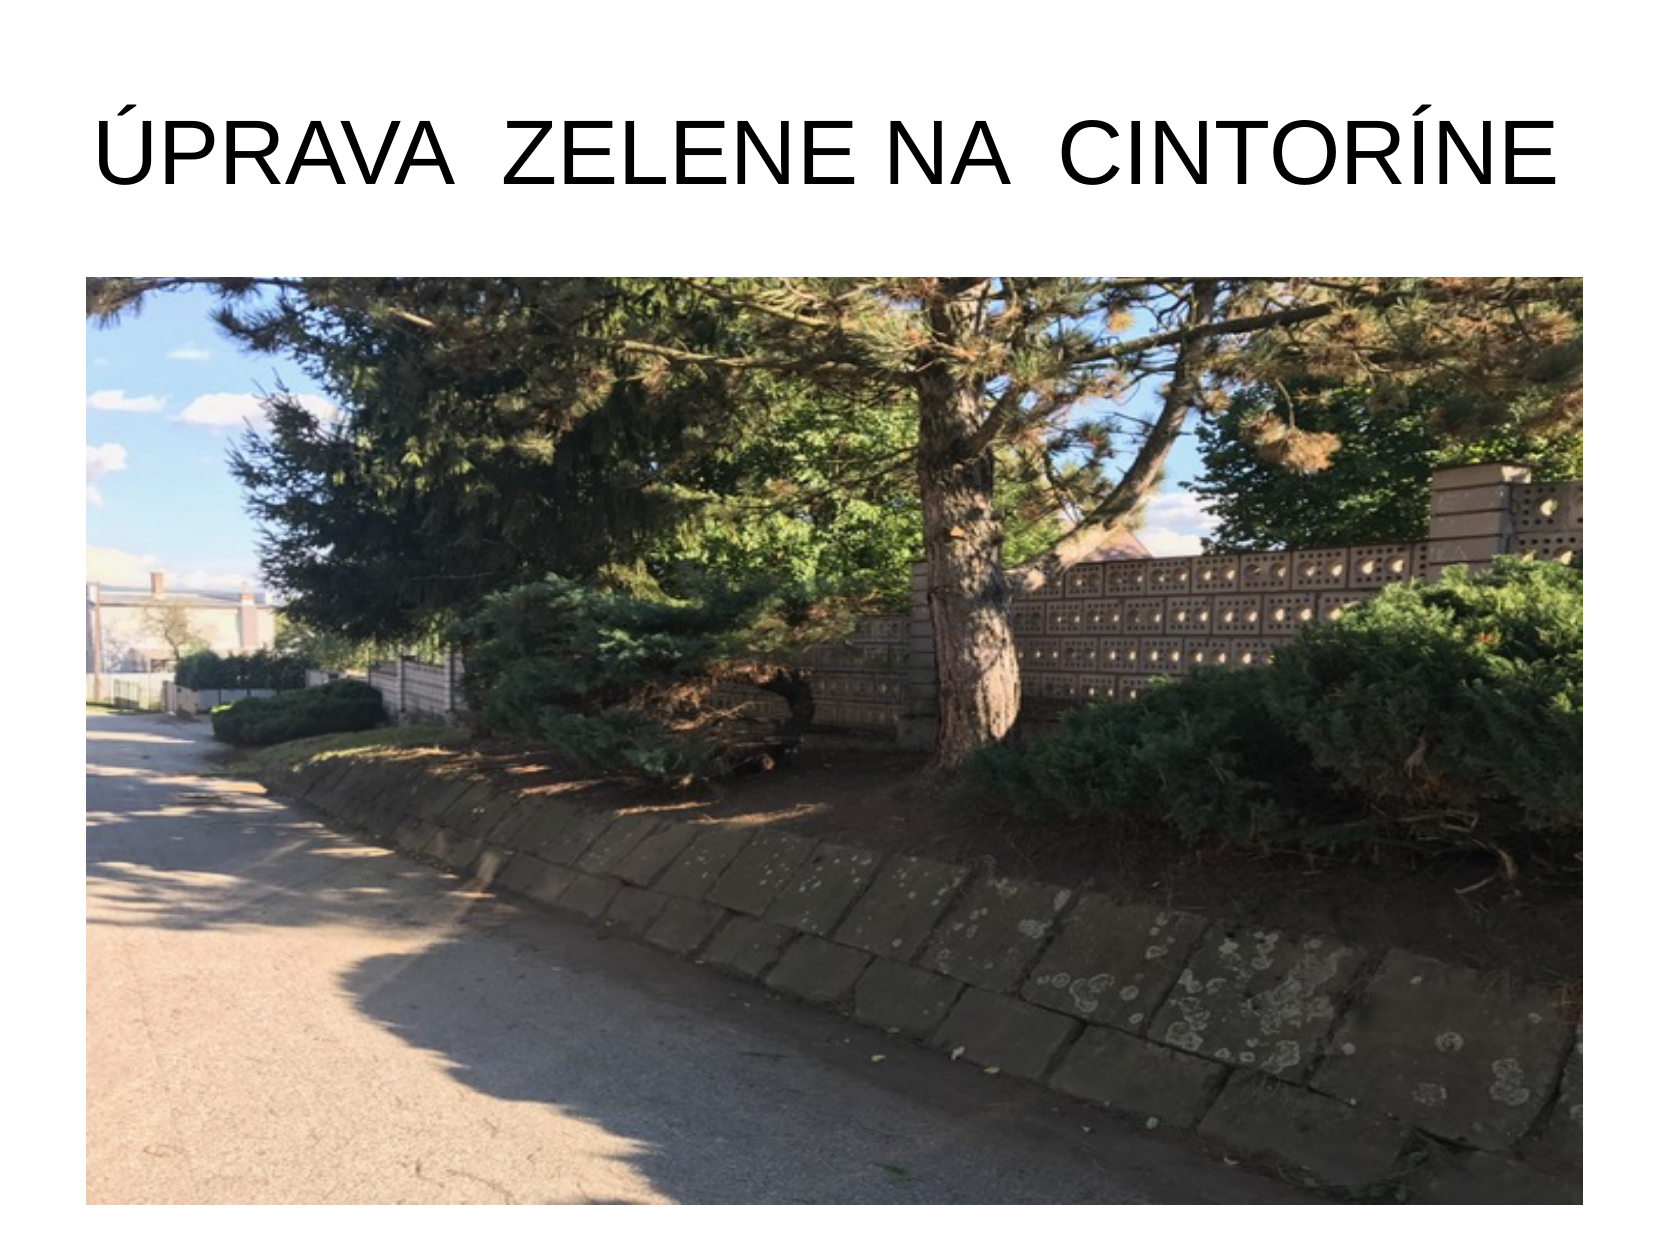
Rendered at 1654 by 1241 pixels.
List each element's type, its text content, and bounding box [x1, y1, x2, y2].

title ÚPRAVA ZELENE NA CINTORÍNE [82, 49, 1571, 257]
picture [86, 277, 1583, 1205]
